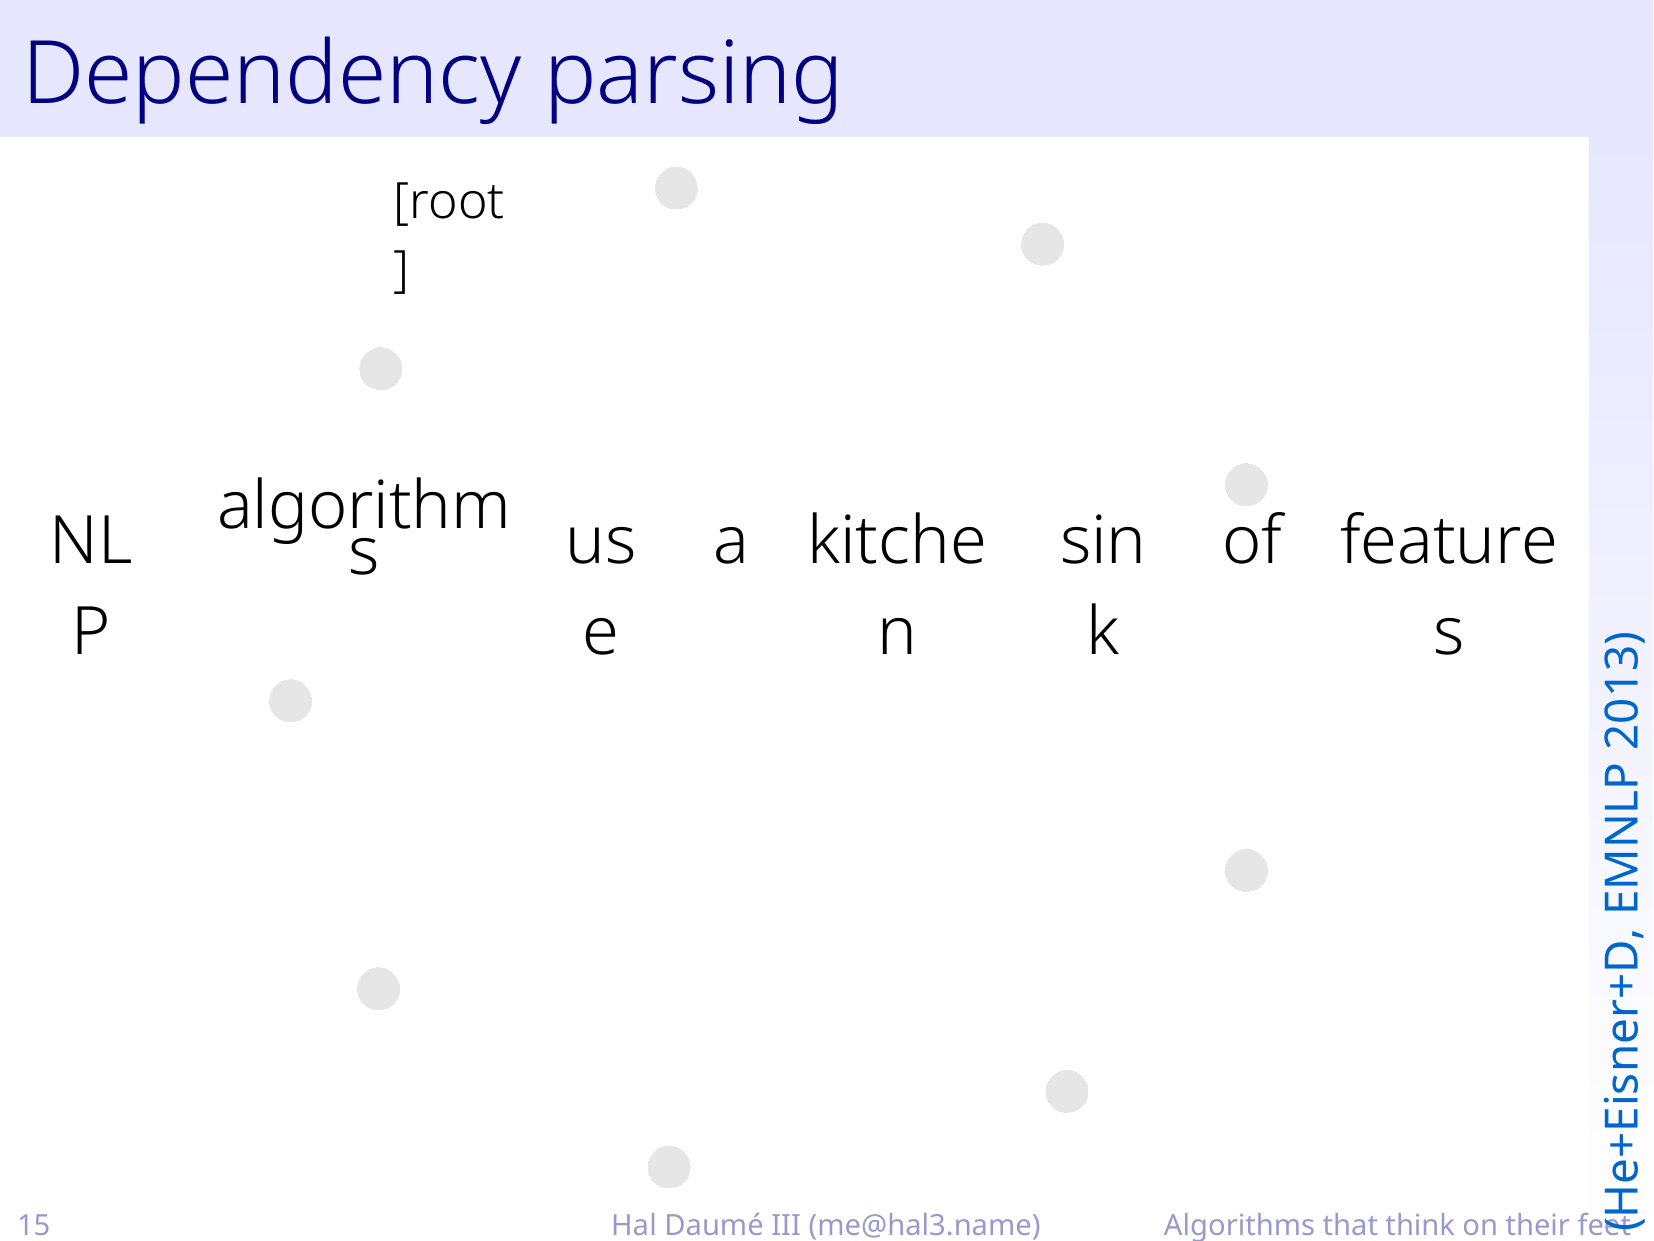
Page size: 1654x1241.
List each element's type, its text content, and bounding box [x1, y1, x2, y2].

text_box sink [1060, 492, 1172, 582]
text_box [358, 346, 403, 391]
text_box a [713, 492, 758, 582]
text_box kitchen [807, 492, 1011, 582]
text_box [268, 678, 313, 723]
text_box algorithms [217, 492, 516, 582]
text_box NLP [49, 492, 168, 582]
text_box (He+Eisner+D, EMNLP 2013) [1585, 633, 1648, 1235]
text_box [1224, 462, 1269, 492]
text_box [1224, 848, 1269, 893]
text_box [356, 966, 401, 1011]
title Dependency parsing [22, 8, 1639, 131]
text_box [1020, 222, 1065, 267]
text_box [root] [393, 164, 513, 232]
text_box [654, 166, 699, 211]
text_box [647, 1144, 692, 1189]
text_box of [1222, 492, 1290, 582]
text_box [1045, 1069, 1090, 1114]
text_box features [1339, 492, 1565, 582]
text_box use [565, 492, 664, 582]
